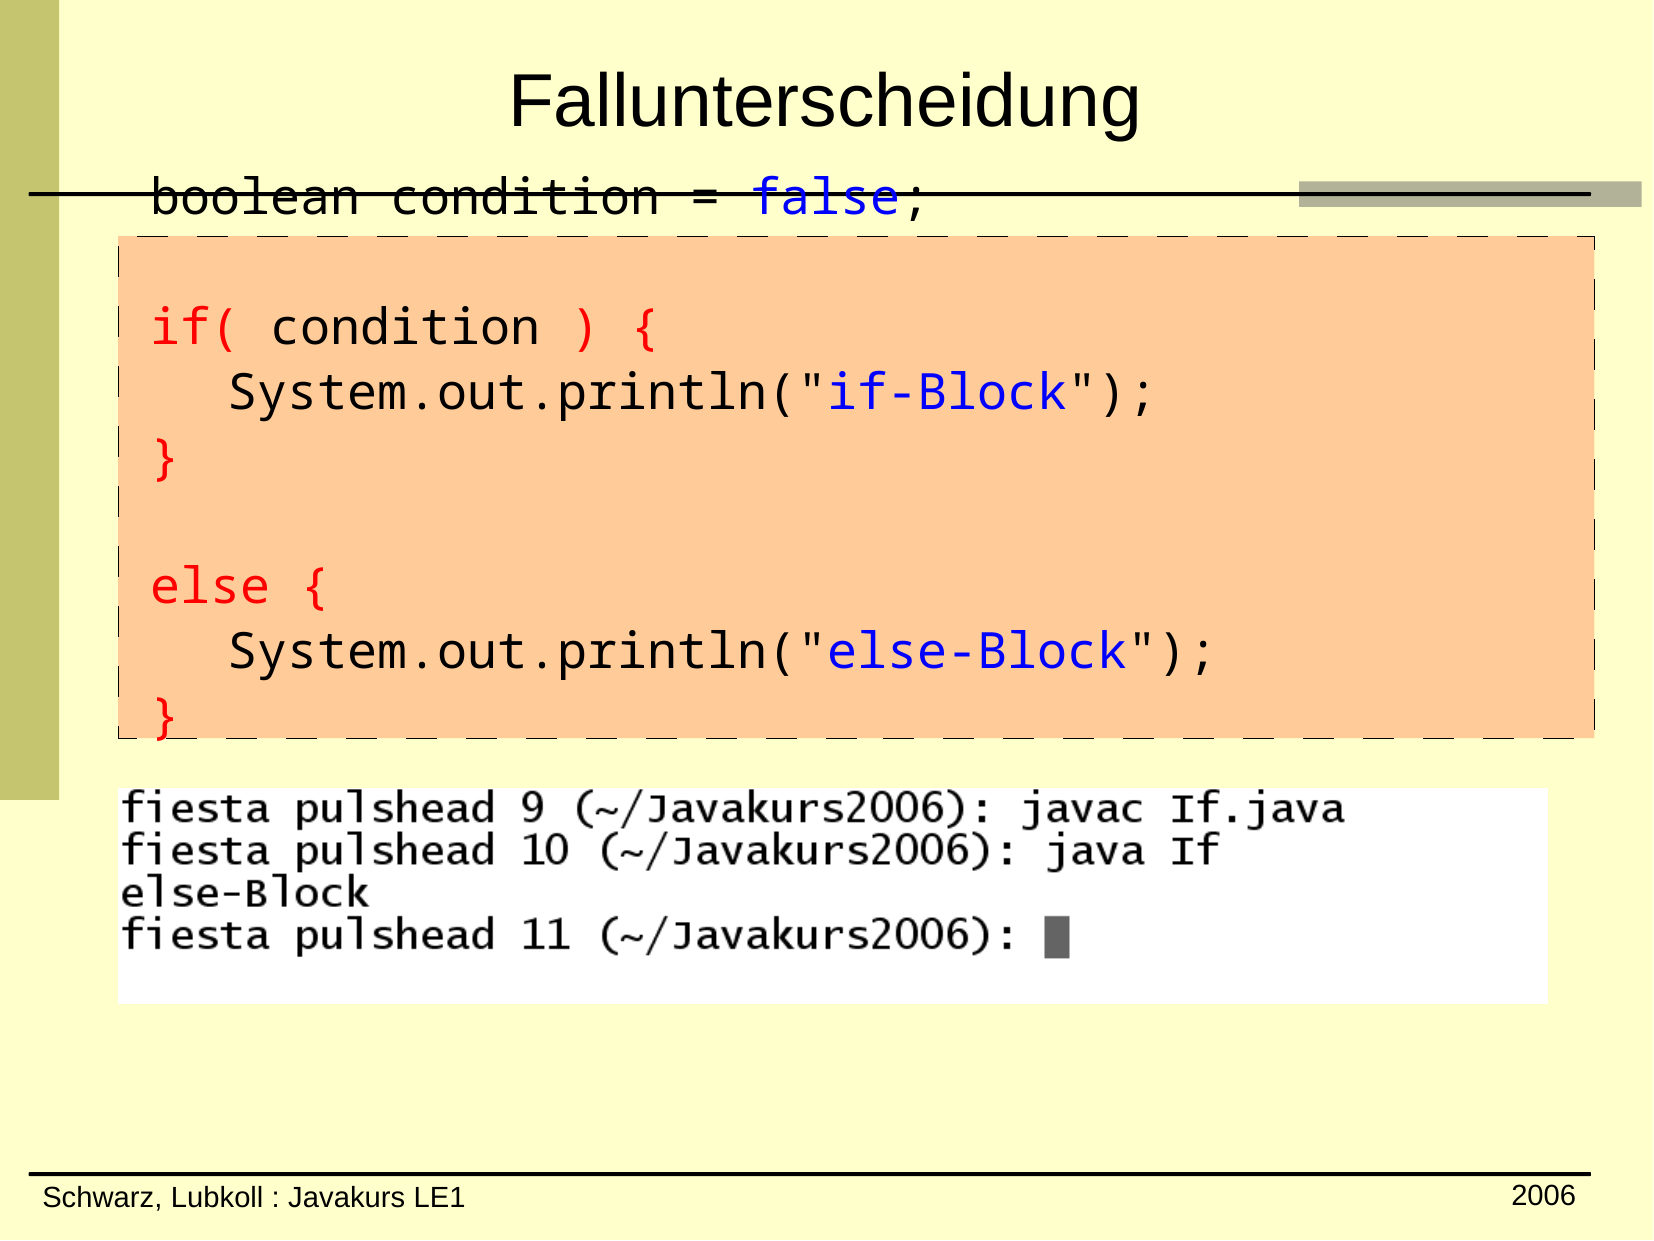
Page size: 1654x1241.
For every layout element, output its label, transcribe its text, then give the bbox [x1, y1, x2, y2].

picture [118, 788, 1548, 1004]
text_box boolean condition = false; if( condition ) { System.out.println("if-Block"); } else { System.out.println("else-Block"); } [118, 236, 1595, 739]
title Fallunterscheidung [119, 19, 1532, 188]
